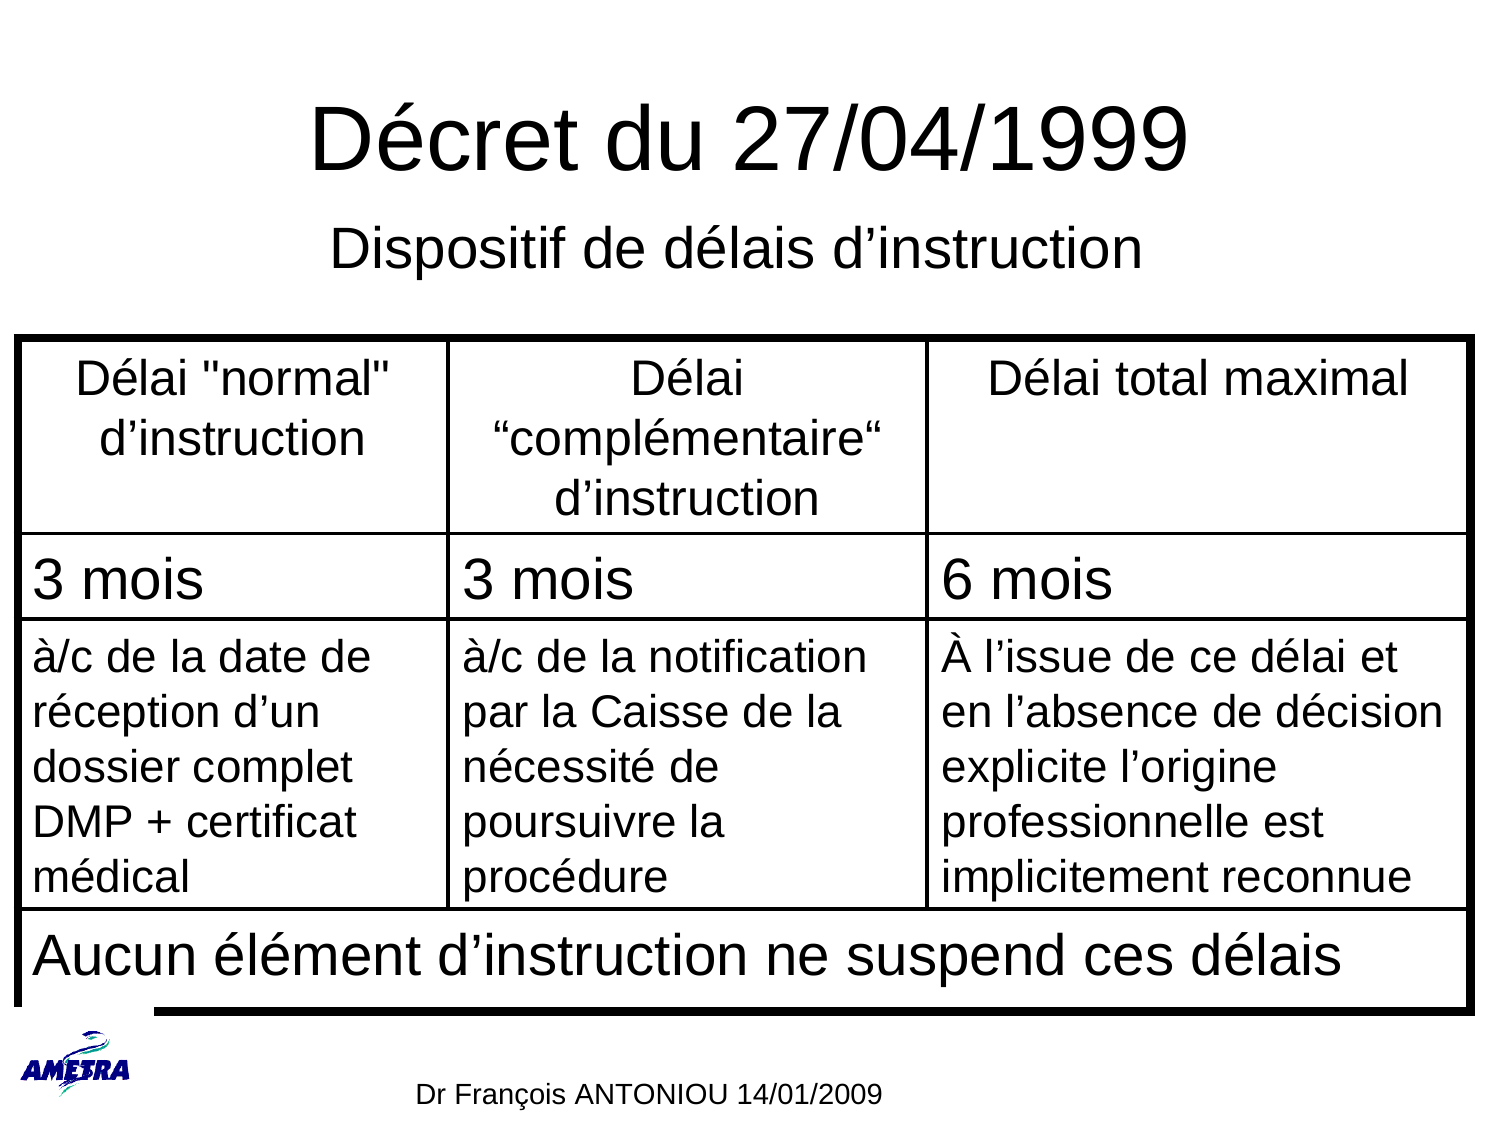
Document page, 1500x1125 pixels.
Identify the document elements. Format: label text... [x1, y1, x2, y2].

picture [0, 1007, 154, 1125]
table_cell 3 mois [450, 535, 925, 617]
table_cell 6 mois [929, 535, 1466, 617]
table_cell Aucun élément d’instruction ne suspend ces délais [22, 911, 1466, 1007]
table_cell à/c de la notification par la Caisse de la nécessité de poursuivre la procédure [450, 621, 925, 907]
table_header Délai "normal" d’instruction [22, 342, 446, 532]
table_cell 3 mois [22, 535, 446, 617]
title Décret du 27/04/1999 [75, 45, 1426, 233]
table_header Délai total maximal [929, 342, 1466, 532]
list Dispositif de délais d’instruction [75, 208, 1400, 308]
table_header Délai “complémentaire“ d’instruction [450, 342, 925, 532]
table_cell À l’issue de ce délai et en l’absence de décision explicite l’origine professionnelle est implicitement reconnue [929, 621, 1466, 907]
table_cell à/c de la date de réception d’un dossier complet DMP + certificat médical [22, 621, 446, 907]
